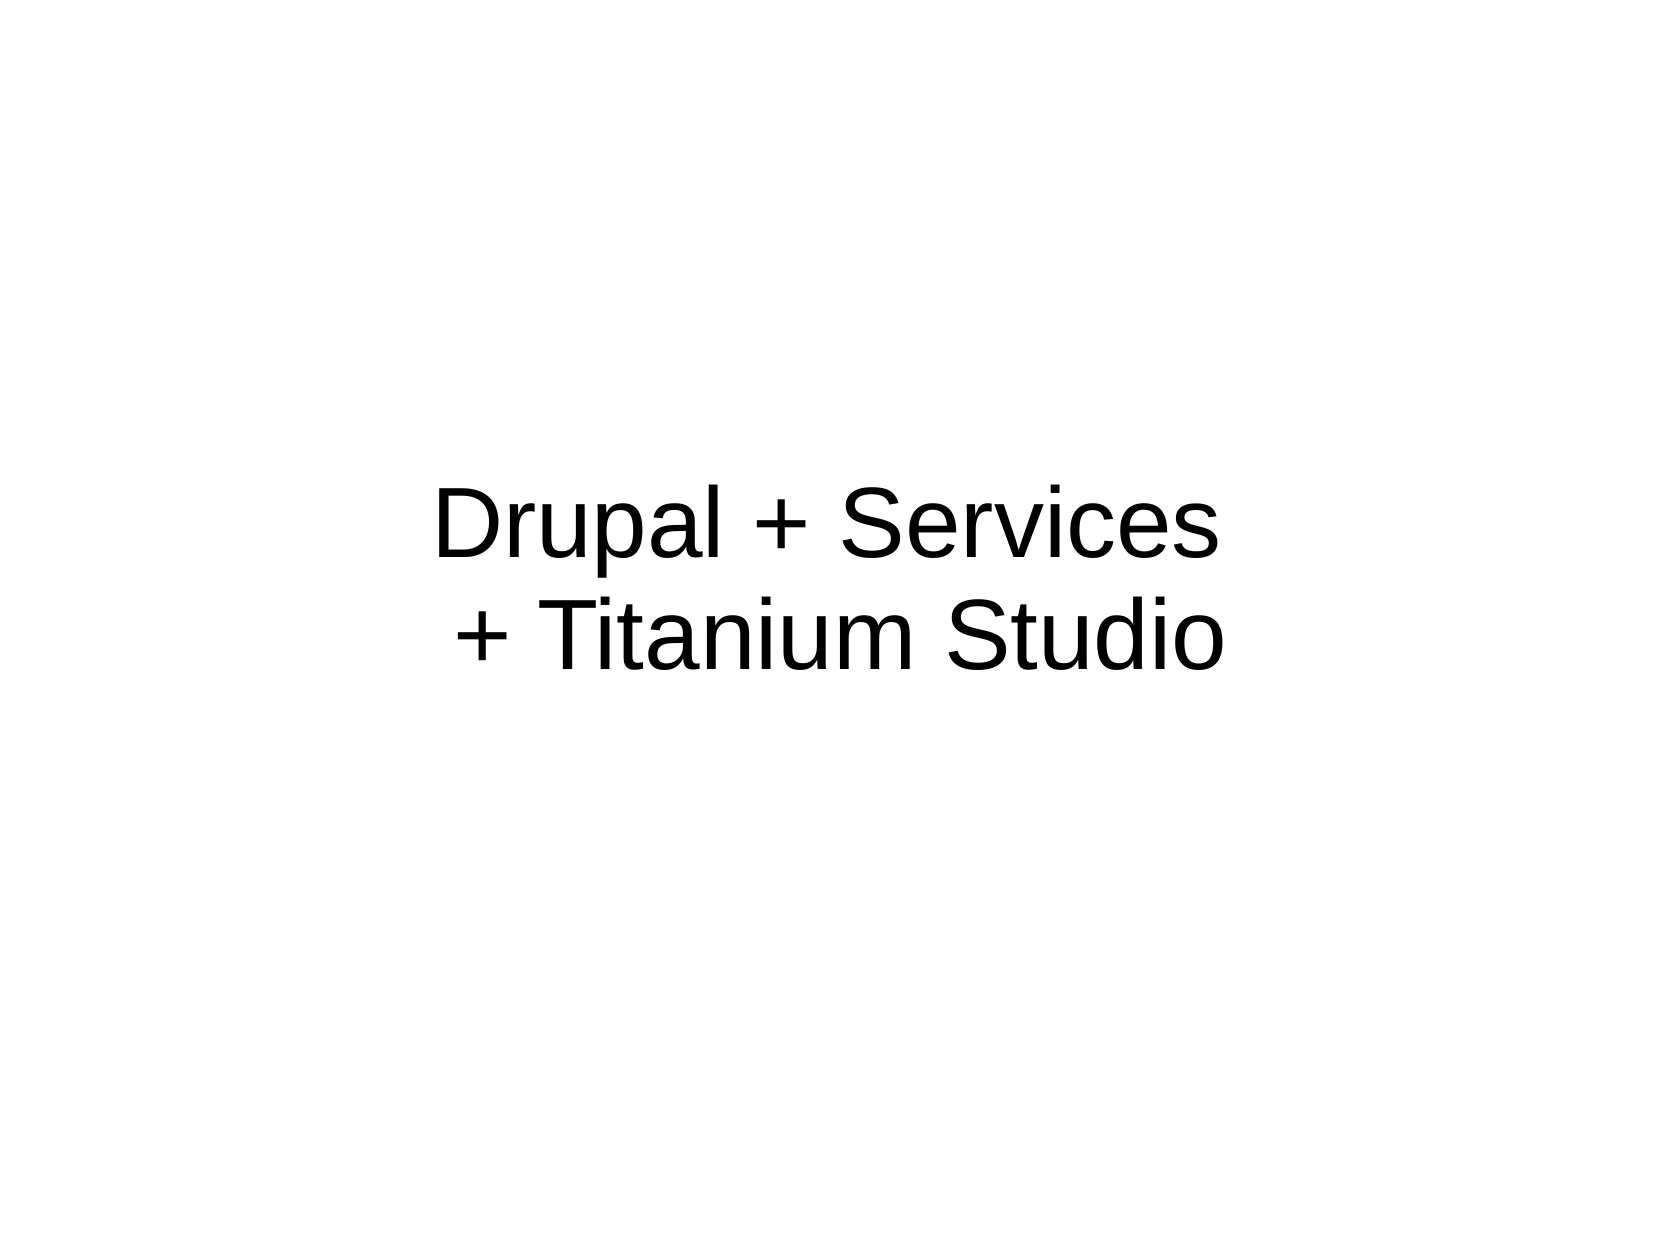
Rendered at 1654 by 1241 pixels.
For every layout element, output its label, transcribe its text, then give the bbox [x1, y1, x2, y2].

subtitle Drupal + Services + Titanium Studio [82, 49, 1571, 1109]
